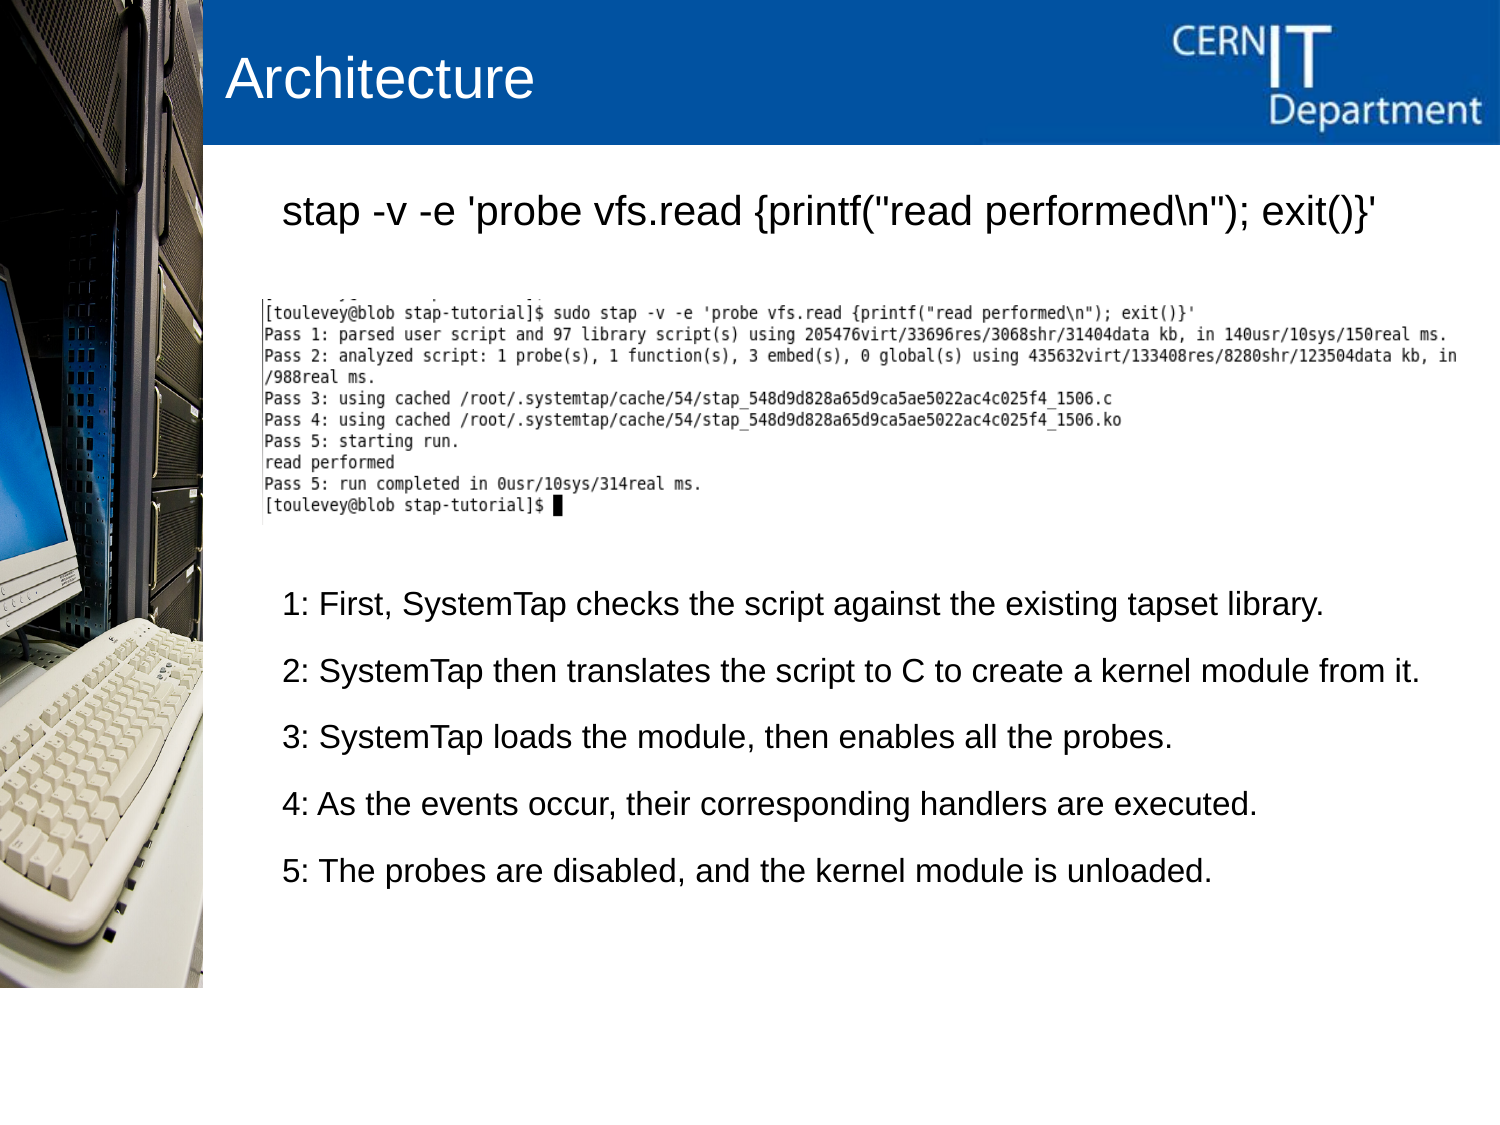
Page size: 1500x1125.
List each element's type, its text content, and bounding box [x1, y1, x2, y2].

title Architecture [225, 44, 1088, 113]
picture [262, 299, 1463, 526]
list stap -v -e 'probe vfs.read {printf("read performed\n"); exit()}' 1: First, SystemTap checks the script against the existing tapset library. 2: SystemTap then translates the script to C to create a kernel module from it. 3: SystemTap loads the module, then enables all the probes. 4: As the events occur, their corresponding handlers are executed. 5: The probes are disabled, and the kernel module is unloaded. [211, 187, 1449, 931]
picture [0, 0, 1500, 988]
